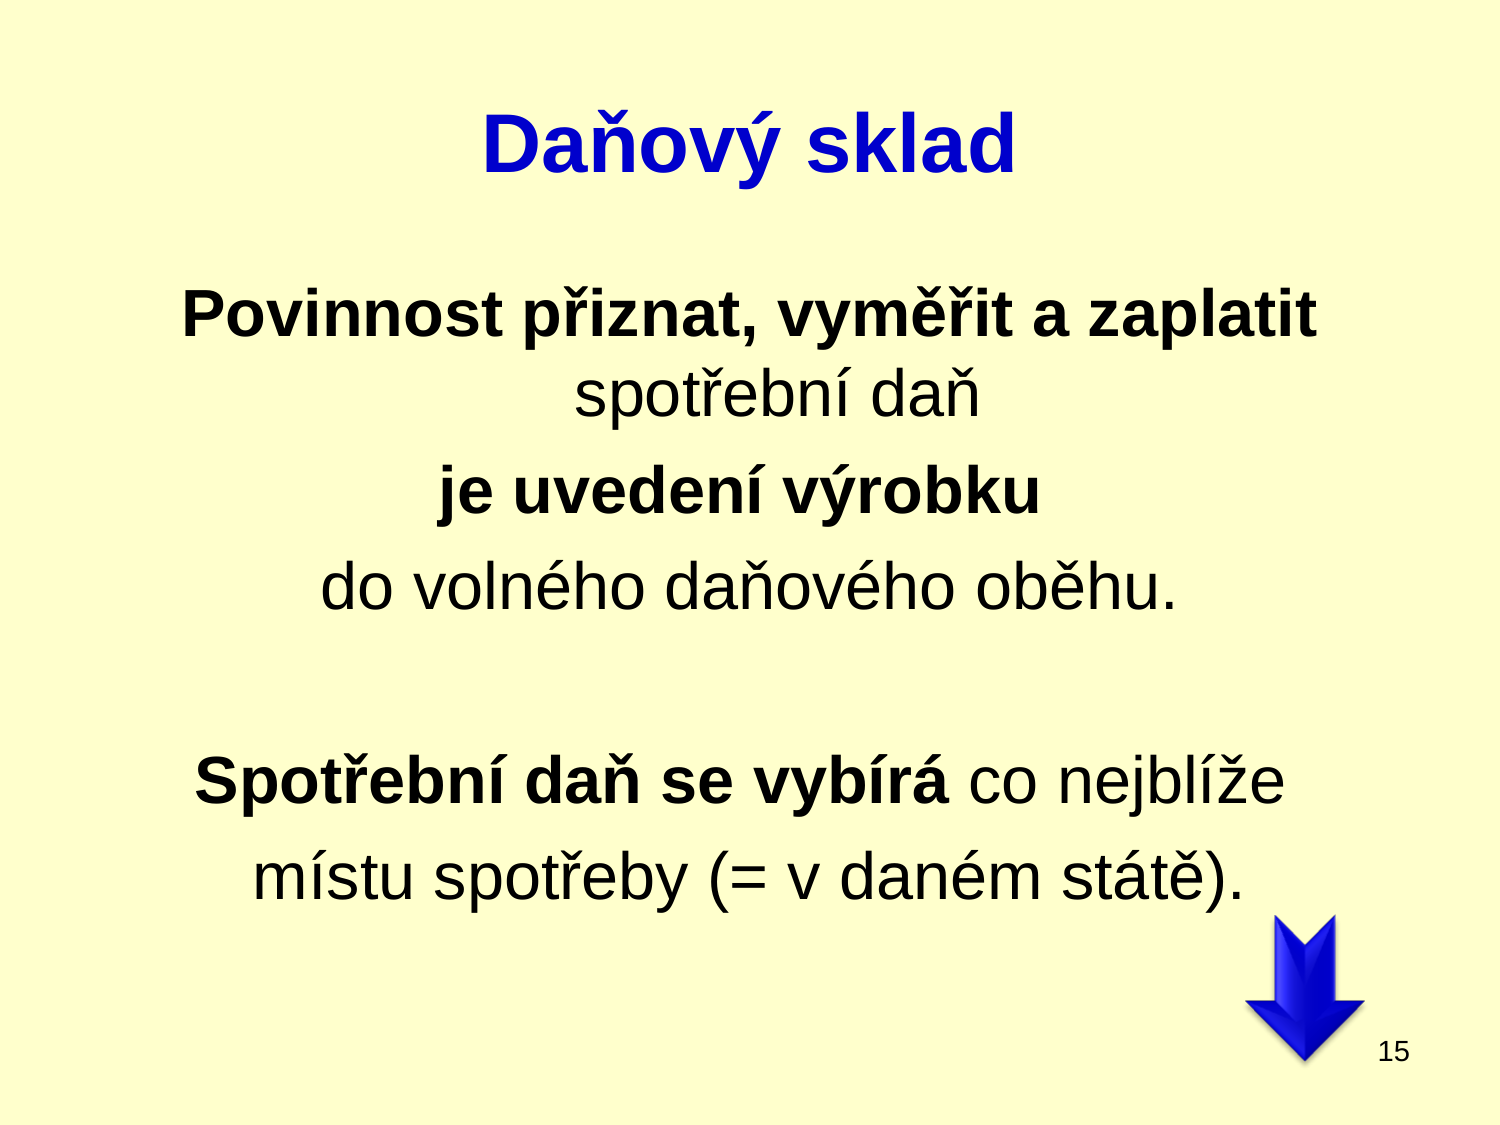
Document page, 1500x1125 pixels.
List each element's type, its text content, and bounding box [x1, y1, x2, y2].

picture [1235, 910, 1375, 1075]
list Povinnost přiznat, vyměřit a zaplatit spotřební daň je uvedení výrobku do volného daňového oběhu. Spotřební daň se vybírá co nejblíže místu spotřeby (= v daném státě). [75, 262, 1426, 1018]
title Daňový sklad [75, 45, 1426, 233]
text_box <číslo> [1074, 1024, 1426, 1103]
